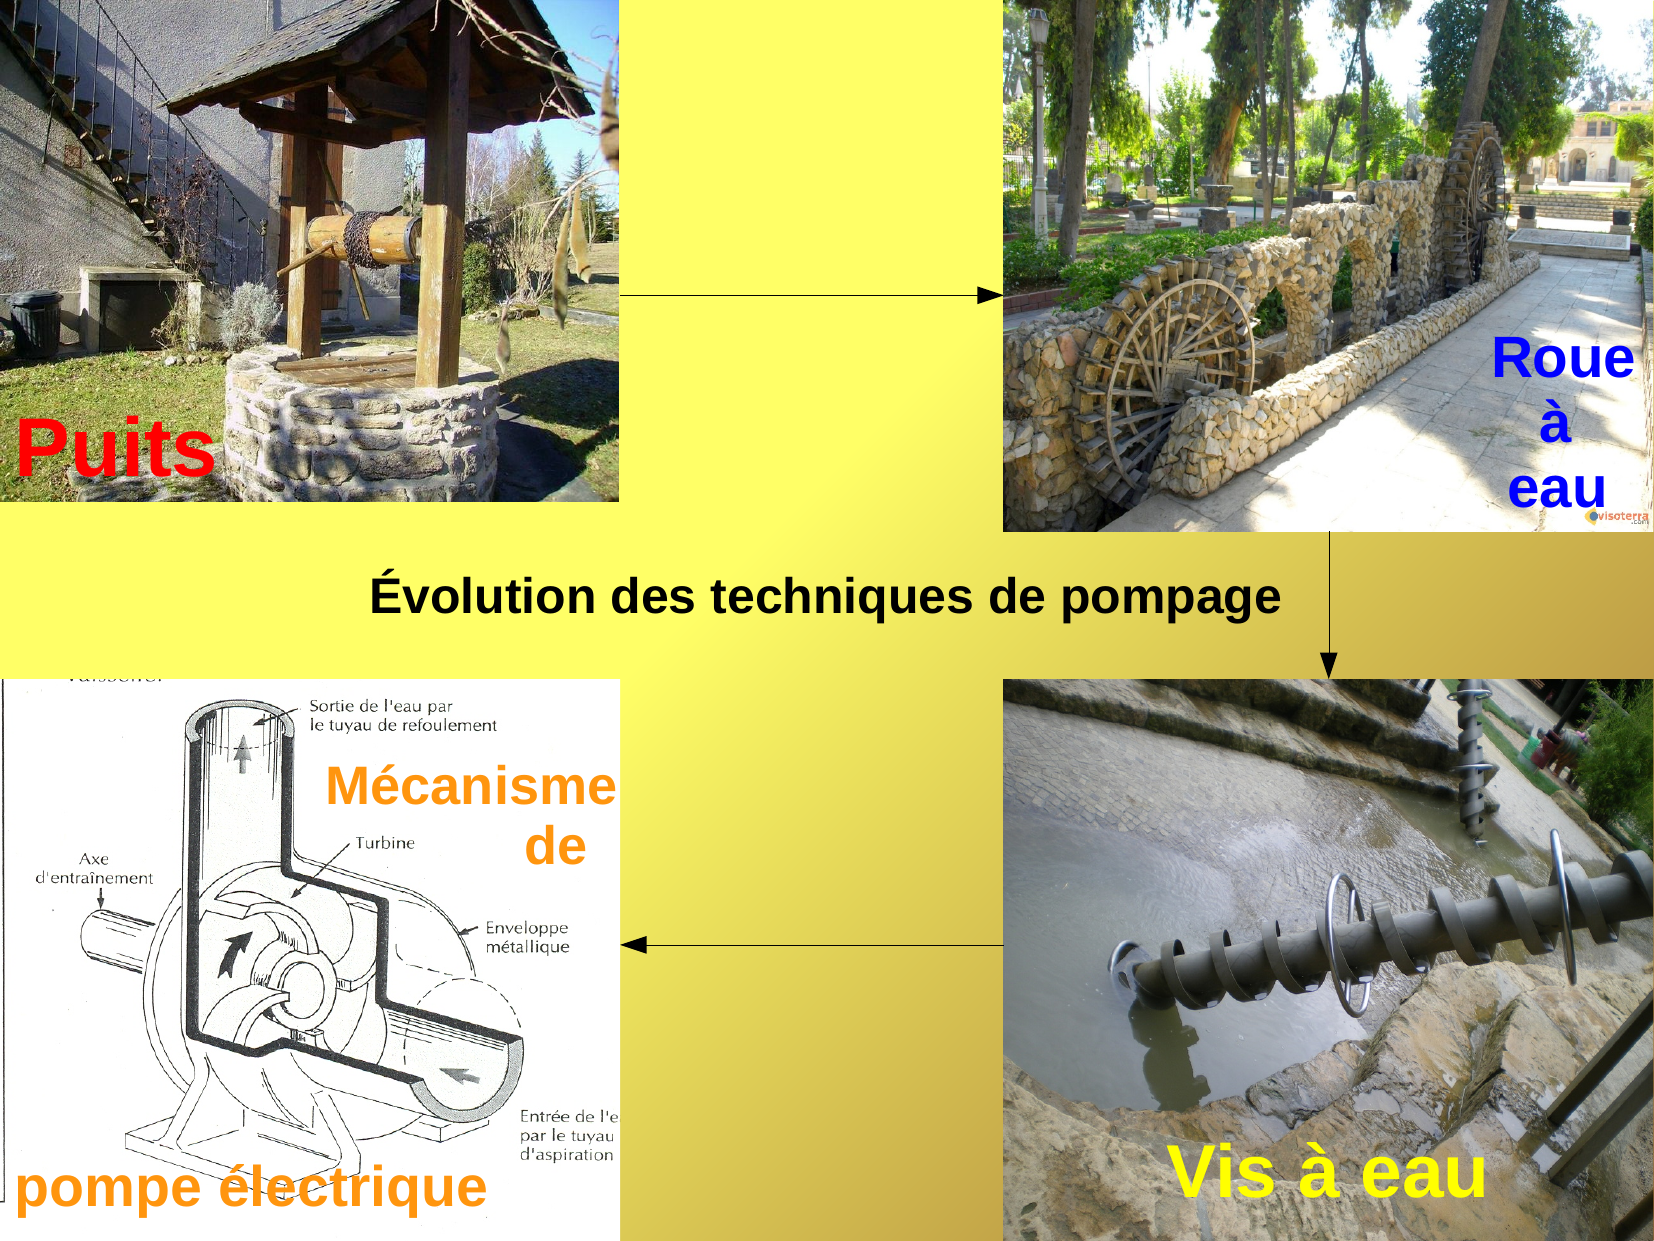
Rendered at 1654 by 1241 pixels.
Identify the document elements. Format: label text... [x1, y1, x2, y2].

text_box Évolution des techniques de pompage [354, 561, 1329, 650]
text_box Vis à eau [1151, 1122, 1568, 1241]
picture [0, 0, 619, 502]
picture [1003, 679, 1654, 1241]
picture [1003, 0, 1654, 532]
text_box Roue à eau [1476, 317, 1654, 532]
text_box Puits [0, 394, 473, 502]
text_box Mécanisme de pompe électrique [0, 654, 798, 1239]
